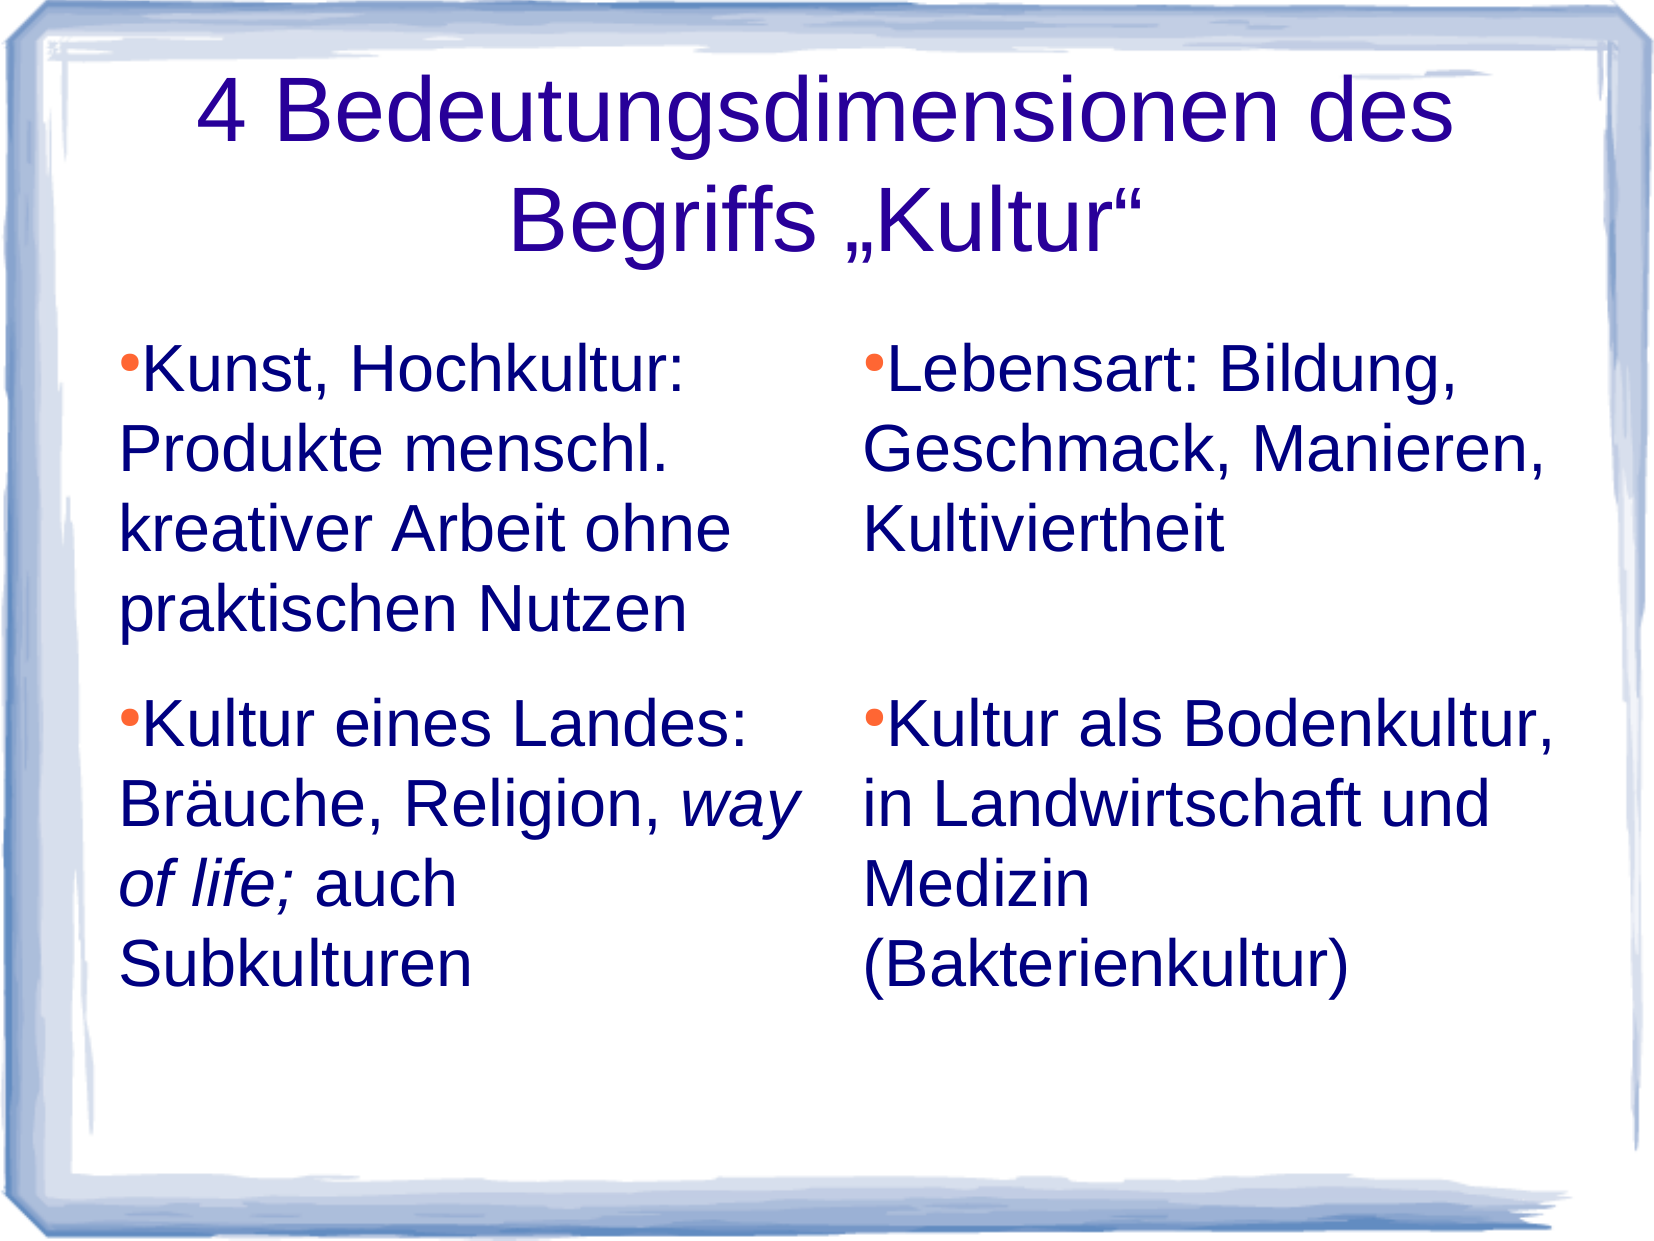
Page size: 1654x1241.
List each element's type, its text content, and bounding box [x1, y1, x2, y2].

list Kultur als Bodenkultur, in Landwirtschaft und Medizin (Bakterienkultur) [862, 679, 1572, 1053]
title 4 Bedeutungsdimensionen des Begriffs „Kultur“ [82, 49, 1571, 257]
list Kunst, Hochkultur: Produkte menschl. kreativer Arbeit ohne praktischen Nutzen [118, 324, 827, 649]
list Kultur eines Landes: Bräuche, Religion, way of life; auch Subkulturen [118, 679, 827, 1004]
list Lebensart: Bildung, Geschmack, Manieren, Kultiviertheit [862, 324, 1572, 649]
